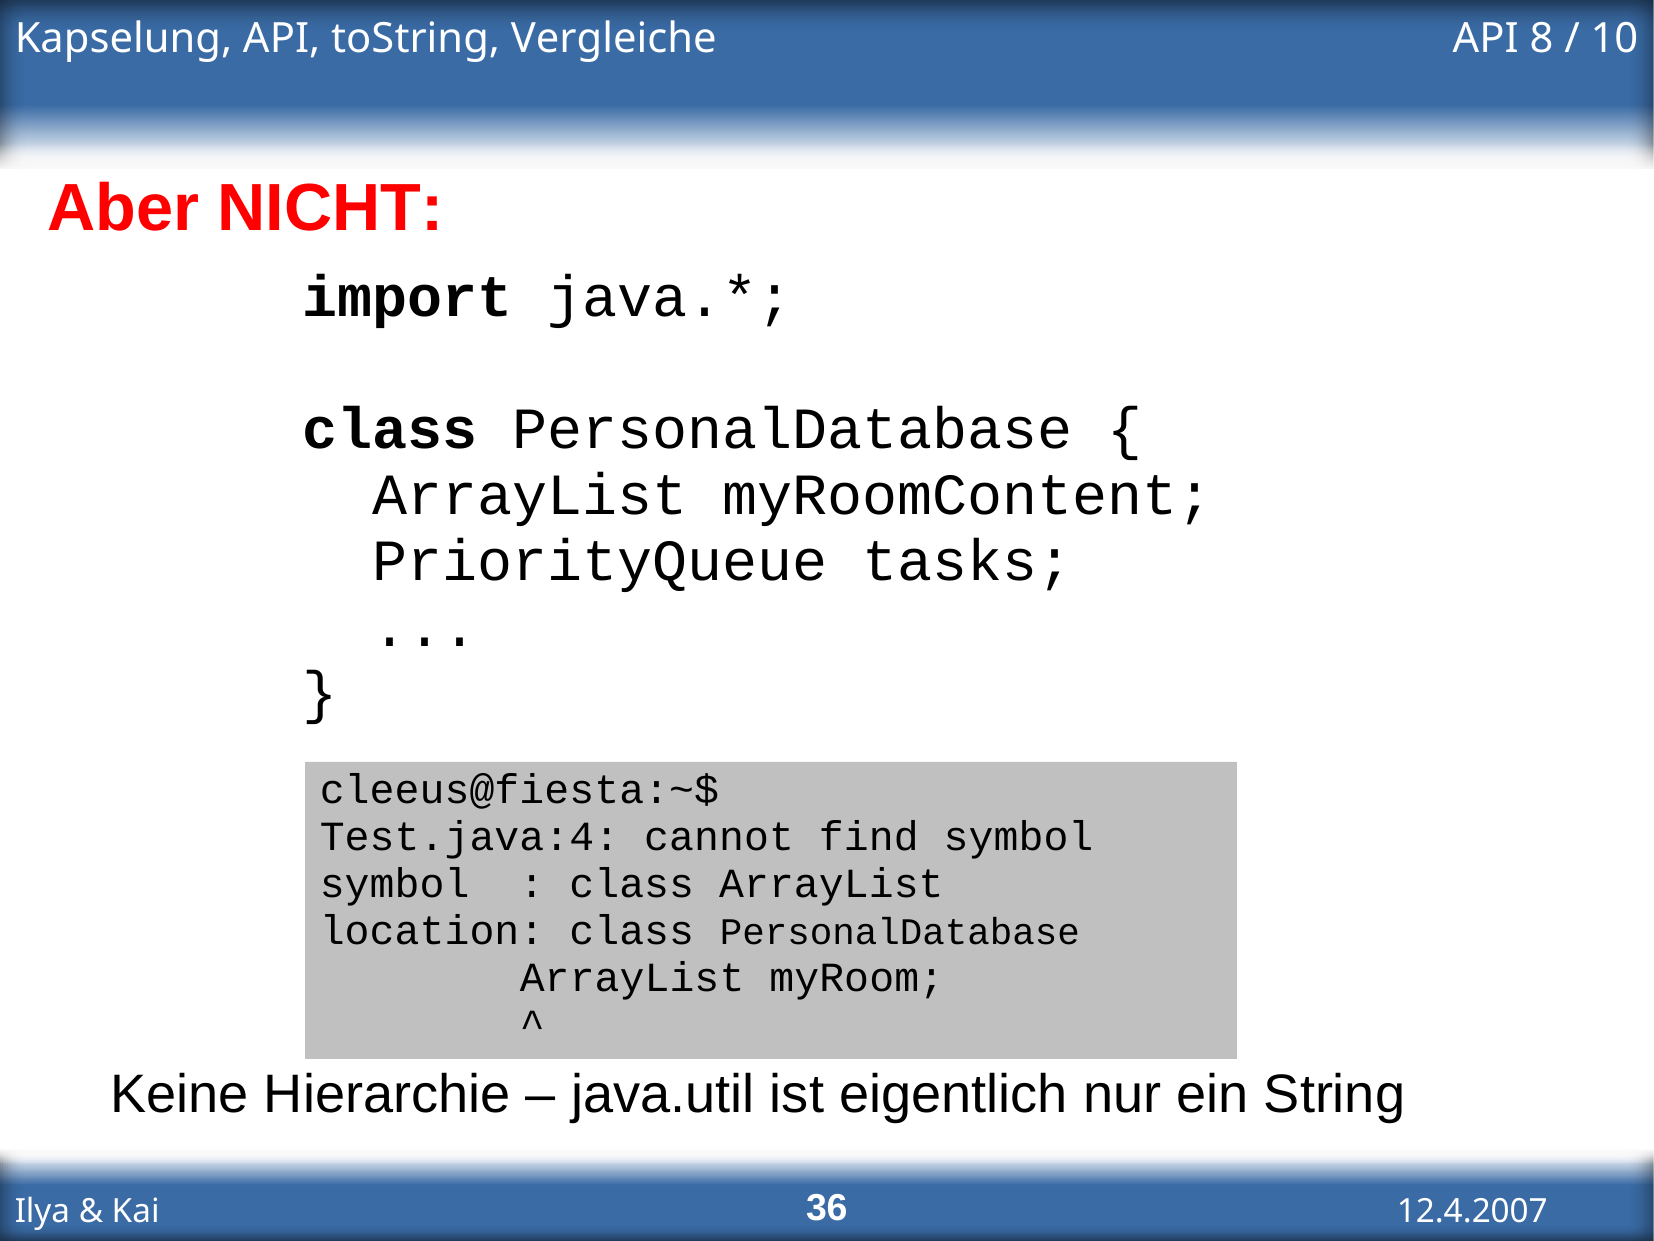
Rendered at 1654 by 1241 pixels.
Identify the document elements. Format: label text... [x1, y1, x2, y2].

picture [0, 0, 1654, 169]
text_box Keine Hierarchie – java.util ist eigentlich nur ein String [95, 1056, 1559, 1140]
text_box cleeus@fiesta:~$ Test.java:4: cannot find symbol symbol : class ArrayList location: class PersonalDatabase ArrayList myRoom; ^ [305, 761, 1237, 1043]
text_box Aber NICHT: [32, 162, 503, 262]
text_box API 8 / 10 [1226, 0, 1654, 73]
text_box import java.*; class PersonalDatabase { ArrayList myRoomContent; PriorityQueue tasks; ... } [288, 260, 1366, 782]
picture [0, 1149, 1654, 1241]
